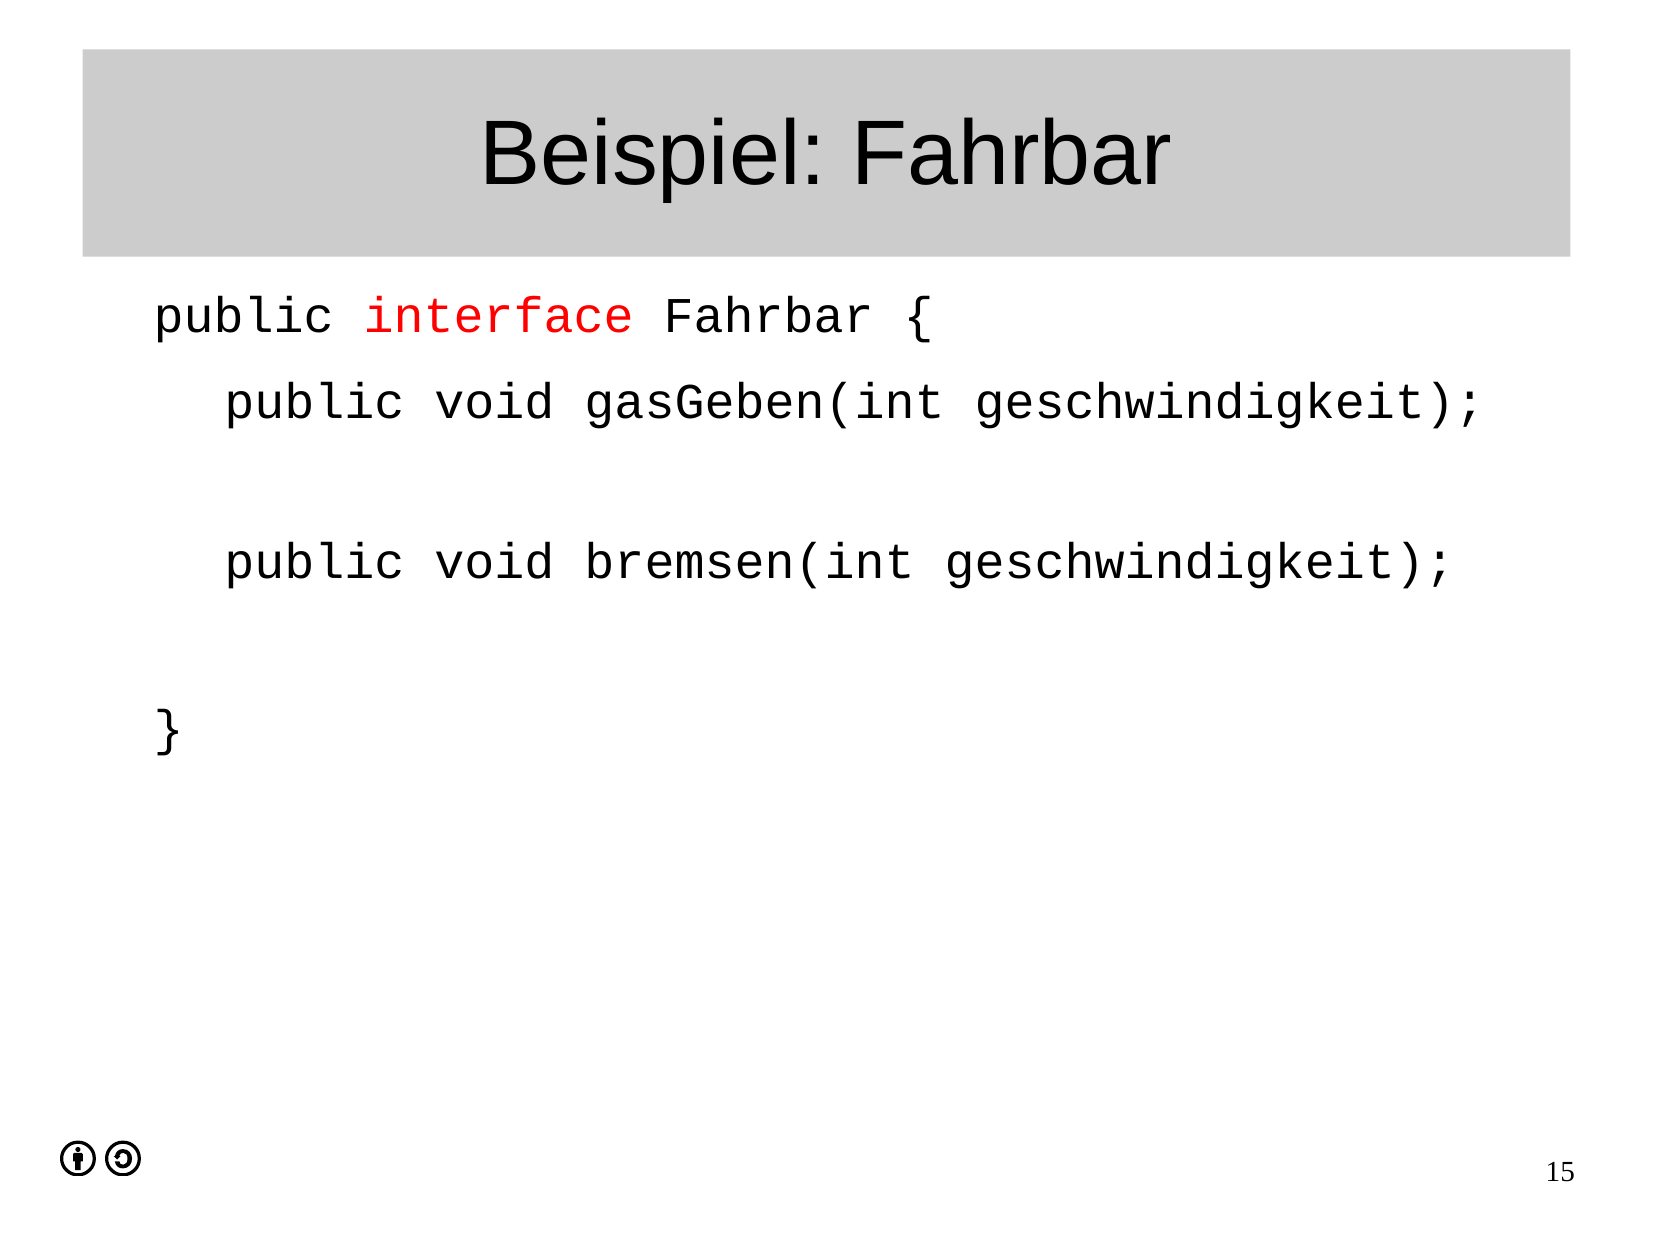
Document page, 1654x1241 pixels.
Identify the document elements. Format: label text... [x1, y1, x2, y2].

list public interface Fahrbar { public void gasGeben(int geschwindigkeit); public void bremsen(int geschwindigkeit); } [82, 290, 1538, 1010]
title Beispiel: Fahrbar [82, 49, 1571, 257]
